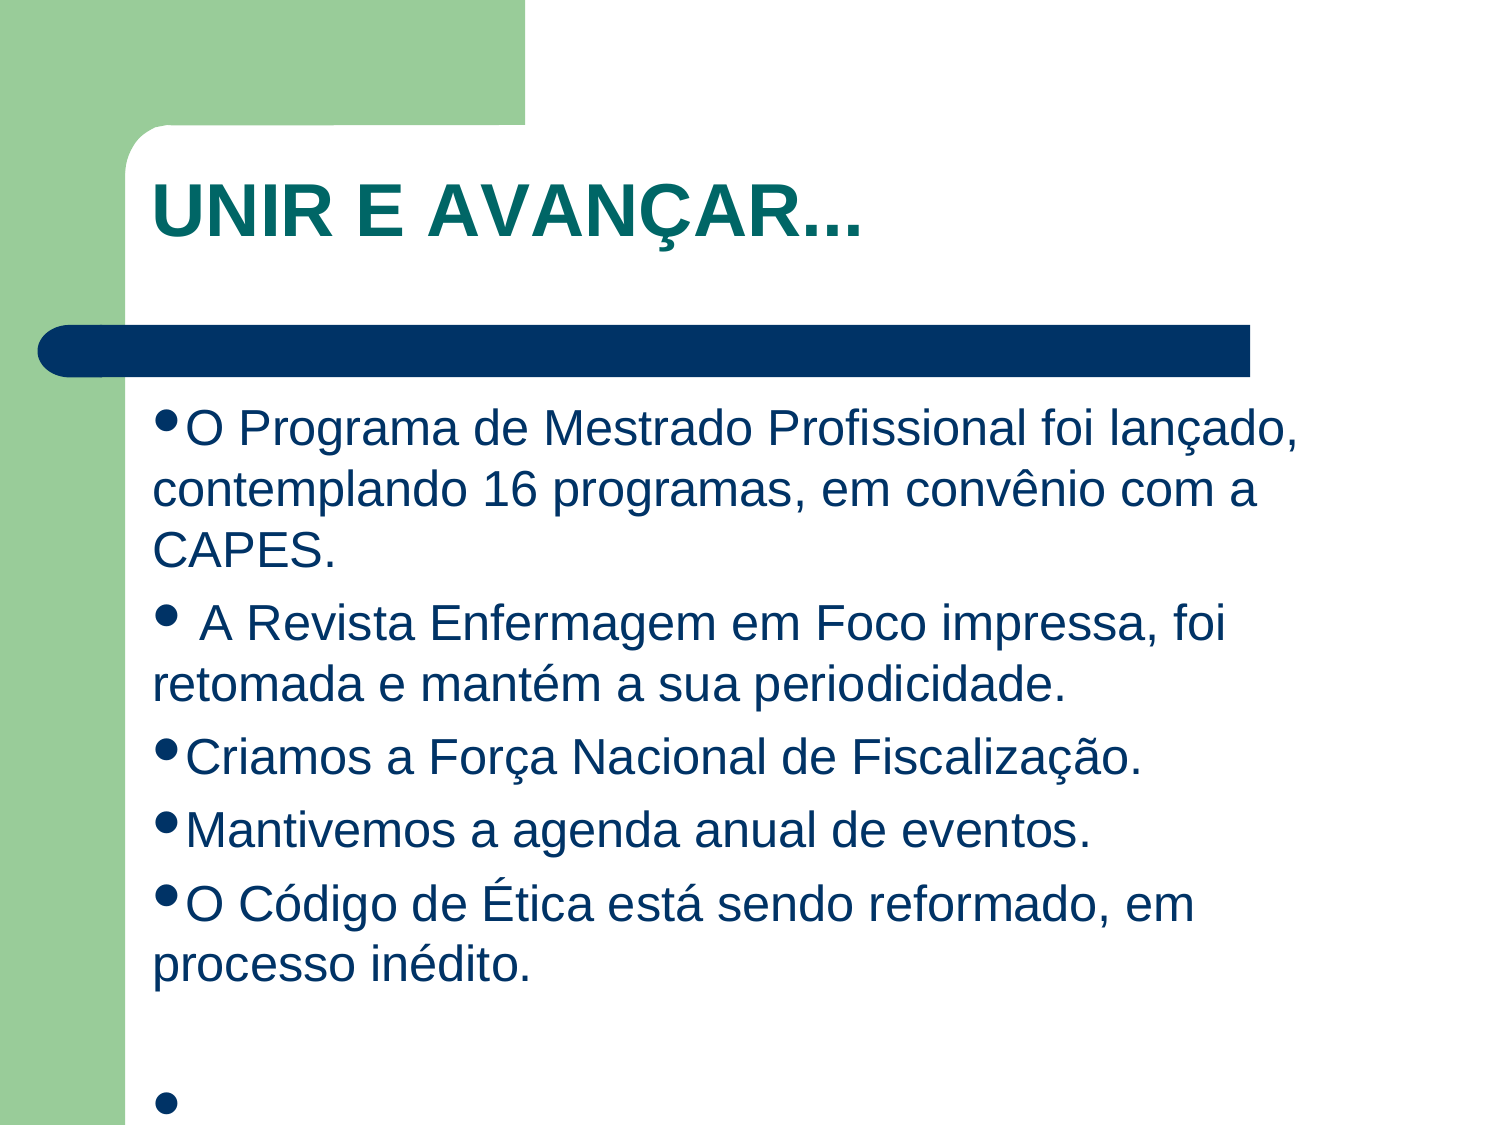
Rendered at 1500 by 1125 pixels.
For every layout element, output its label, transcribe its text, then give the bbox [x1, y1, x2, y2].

list O Programa de Mestrado Profissional foi lançado, contemplando 16 programas, em convênio com a CAPES. A Revista Enfermagem em Foco impressa, foi retomada e mantém a sua periodicidade. Criamos a Força Nacional de Fiscalização. Mantivemos a agenda anual de eventos. O Código de Ética está sendo reformado, em processo inédito. [137, 387, 1400, 1003]
title UNIR E AVANÇAR... [136, 122, 1414, 301]
